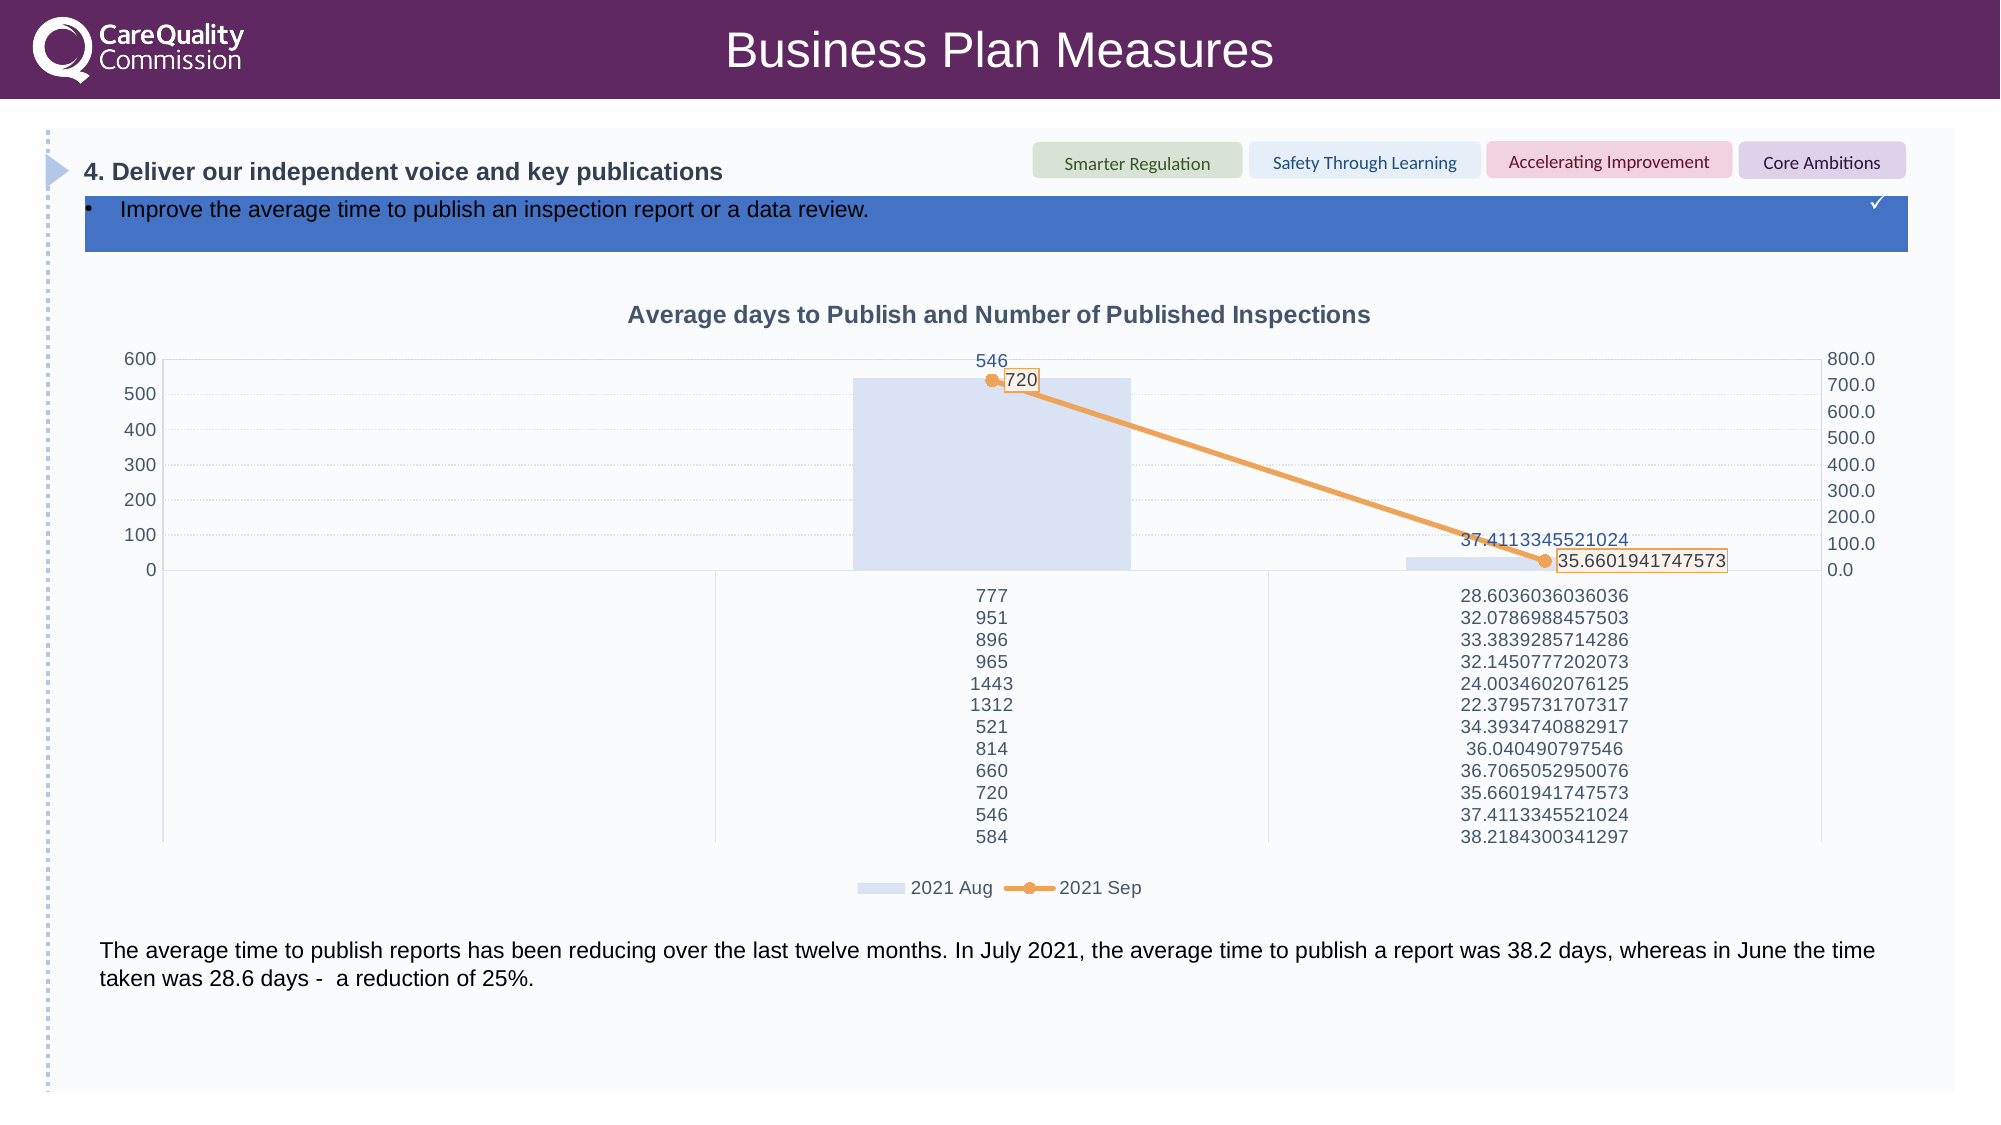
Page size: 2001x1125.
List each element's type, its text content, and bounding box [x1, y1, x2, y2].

text_box Business Plan Measures [641, 9, 1358, 86]
text_box Safety Through Learning [1248, 141, 1482, 179]
text_box 4. Deliver our independent voice and key publications [69, 147, 984, 194]
text_box [45, 128, 1955, 1091]
picture [32, 16, 245, 84]
table_header Improve the average time to publish an inspection report or a data review. [85, 196, 1848, 252]
chart [87, 273, 1913, 906]
table_header  [1848, 196, 1908, 252]
text_box The average time to publish reports has been reducing over the last twelve months. In July 2021, the average time to publish a report was 38.2 days, whereas in June the time taken was 28.6 days - a reduction of 25%. [84, 928, 1945, 1000]
text_box Accelerating Improvement [1486, 140, 1733, 179]
text_box [0, 0, 2000, 99]
text_box Smarter Regulation [1032, 141, 1243, 179]
text_box Core Ambitions [1738, 141, 1907, 179]
